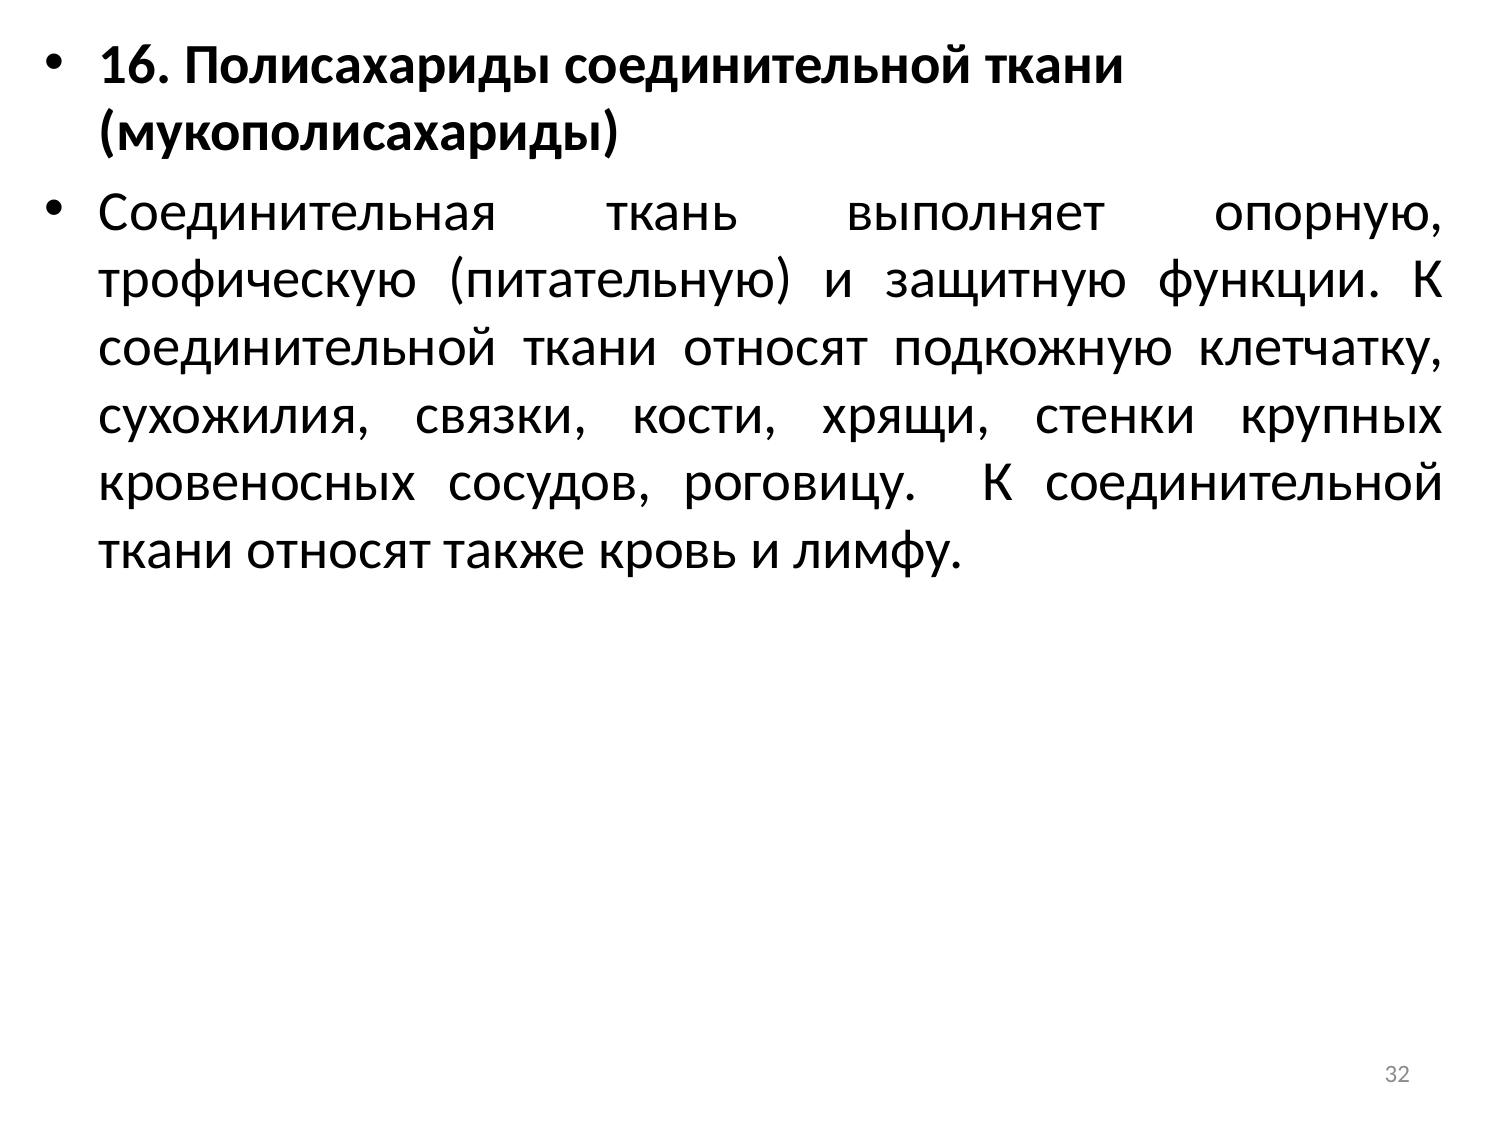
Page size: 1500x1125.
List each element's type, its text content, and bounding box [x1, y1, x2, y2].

slide_number <номер> [1074, 1042, 1425, 1103]
list 16. Полисахариды соединительной ткани (мукополисахариды) Соединительная ткань выполняет опорную, трофическую (питательную) и защитную функции. К соединительной ткани относят подкожную клетчатку, сухожилия, связки, кости, хрящи, стенки крупных кровеносных сосудов, роговицу. К соединительной ткани относят также кровь и лимфу. [29, 19, 1459, 590]
